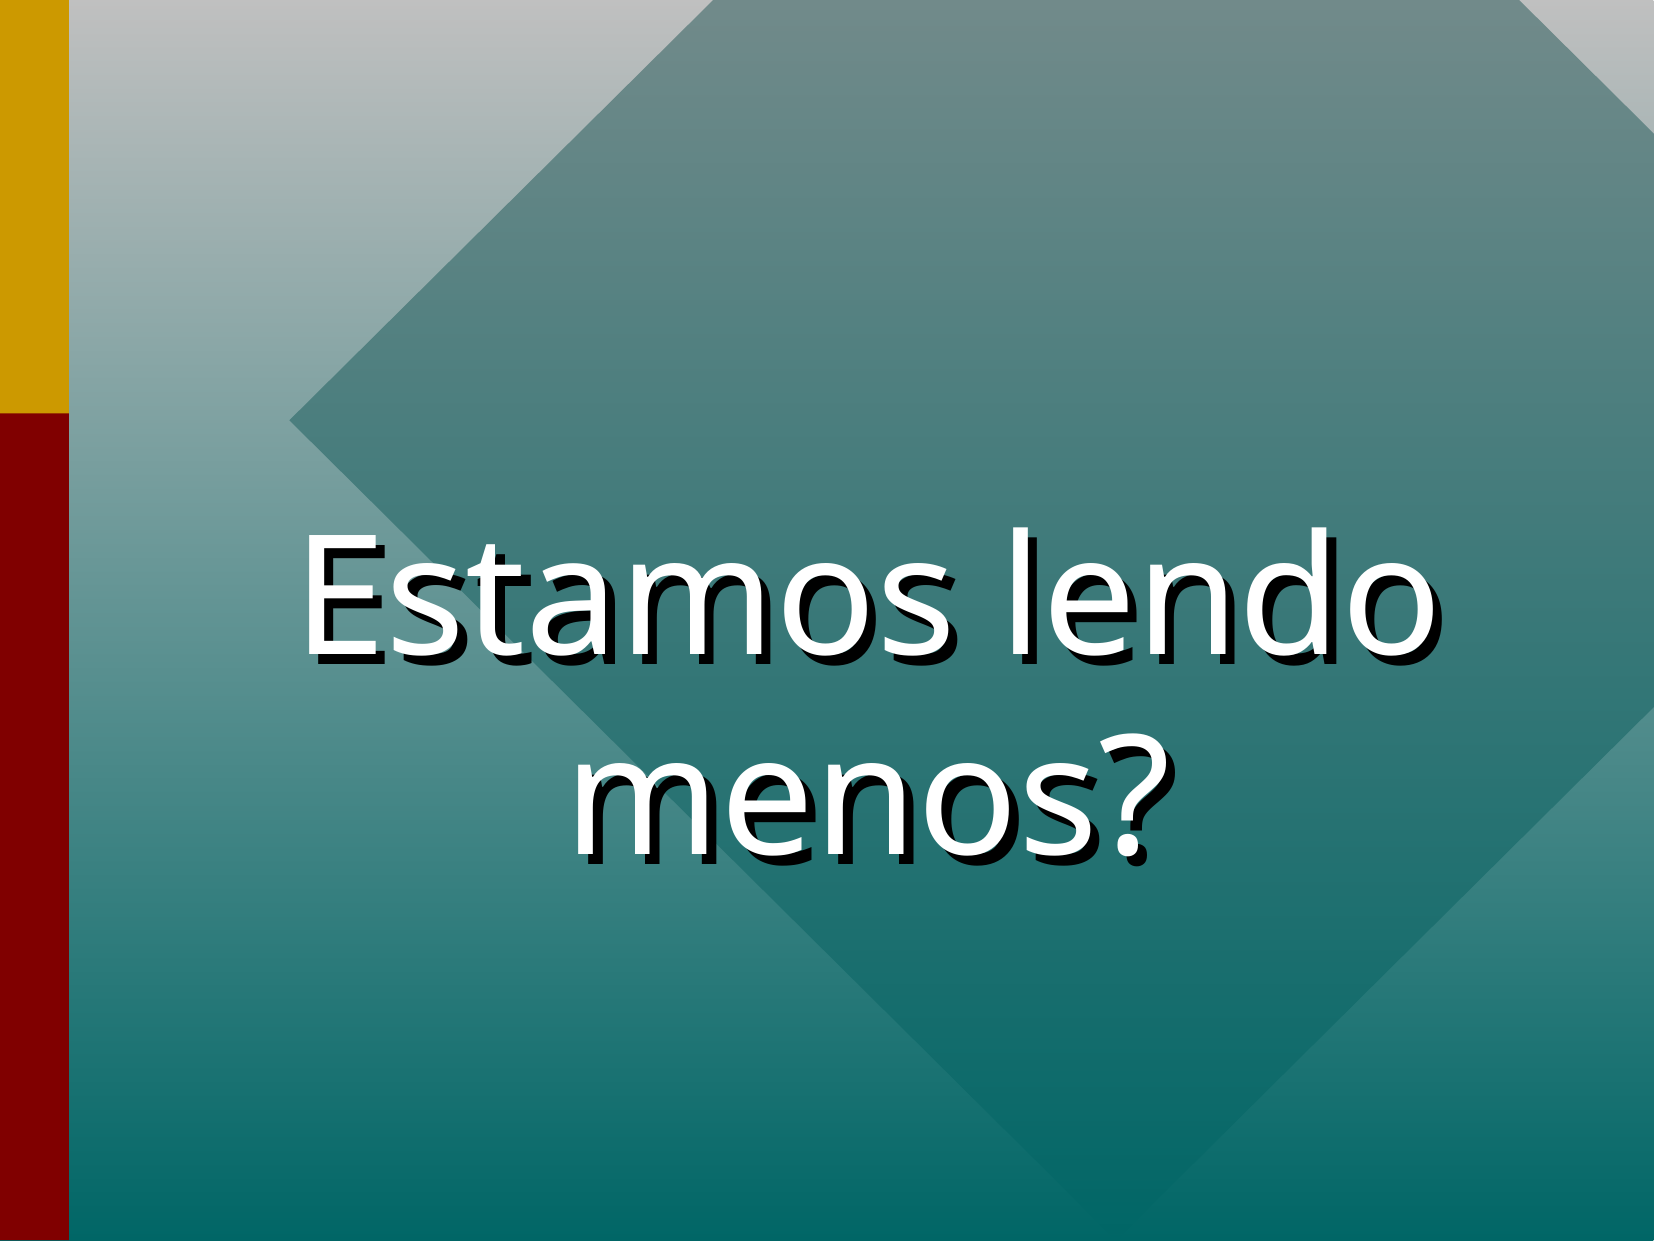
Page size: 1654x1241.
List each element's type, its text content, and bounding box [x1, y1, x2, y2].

subtitle Estamos lendo menos? [165, 267, 1571, 1109]
